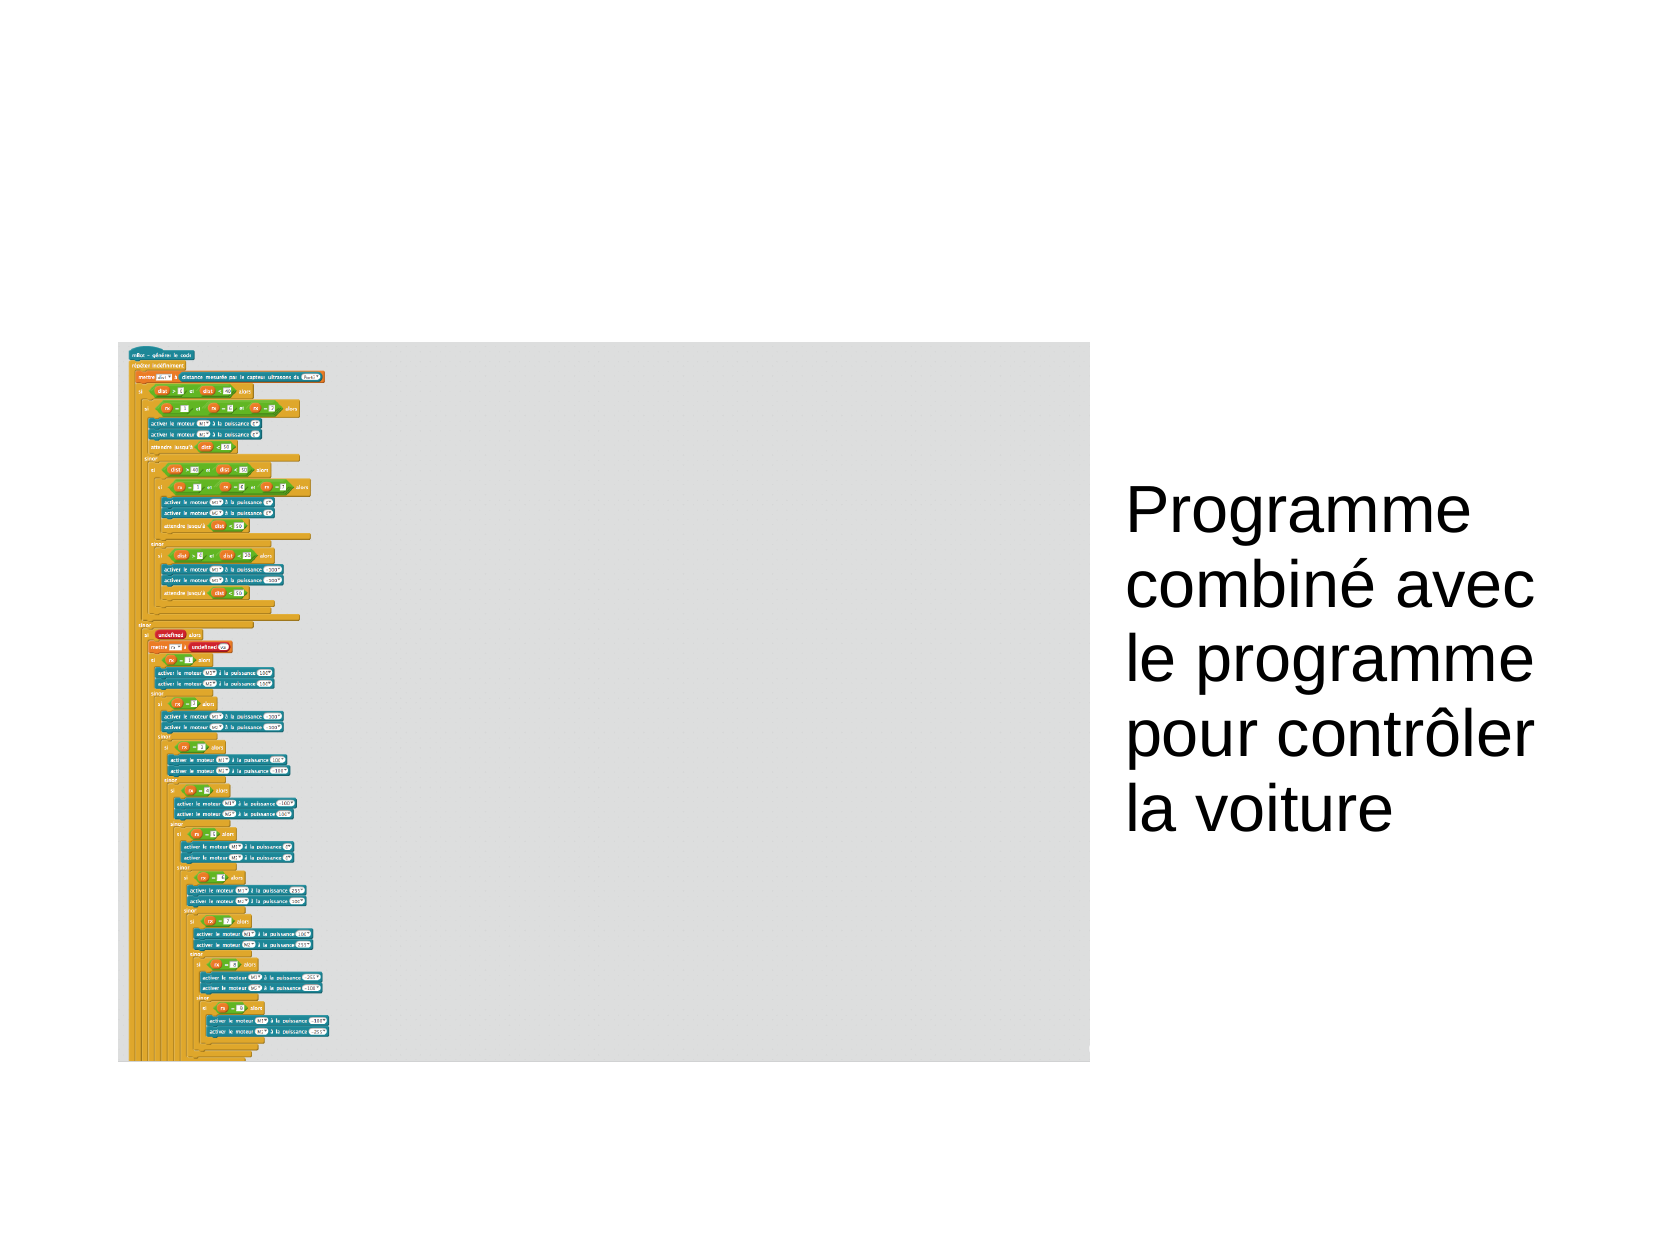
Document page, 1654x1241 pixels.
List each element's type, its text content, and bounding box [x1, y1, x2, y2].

text_box Programme combiné avec le programme pour contrôler la voiture [1110, 464, 1595, 854]
picture [118, 342, 1090, 1062]
